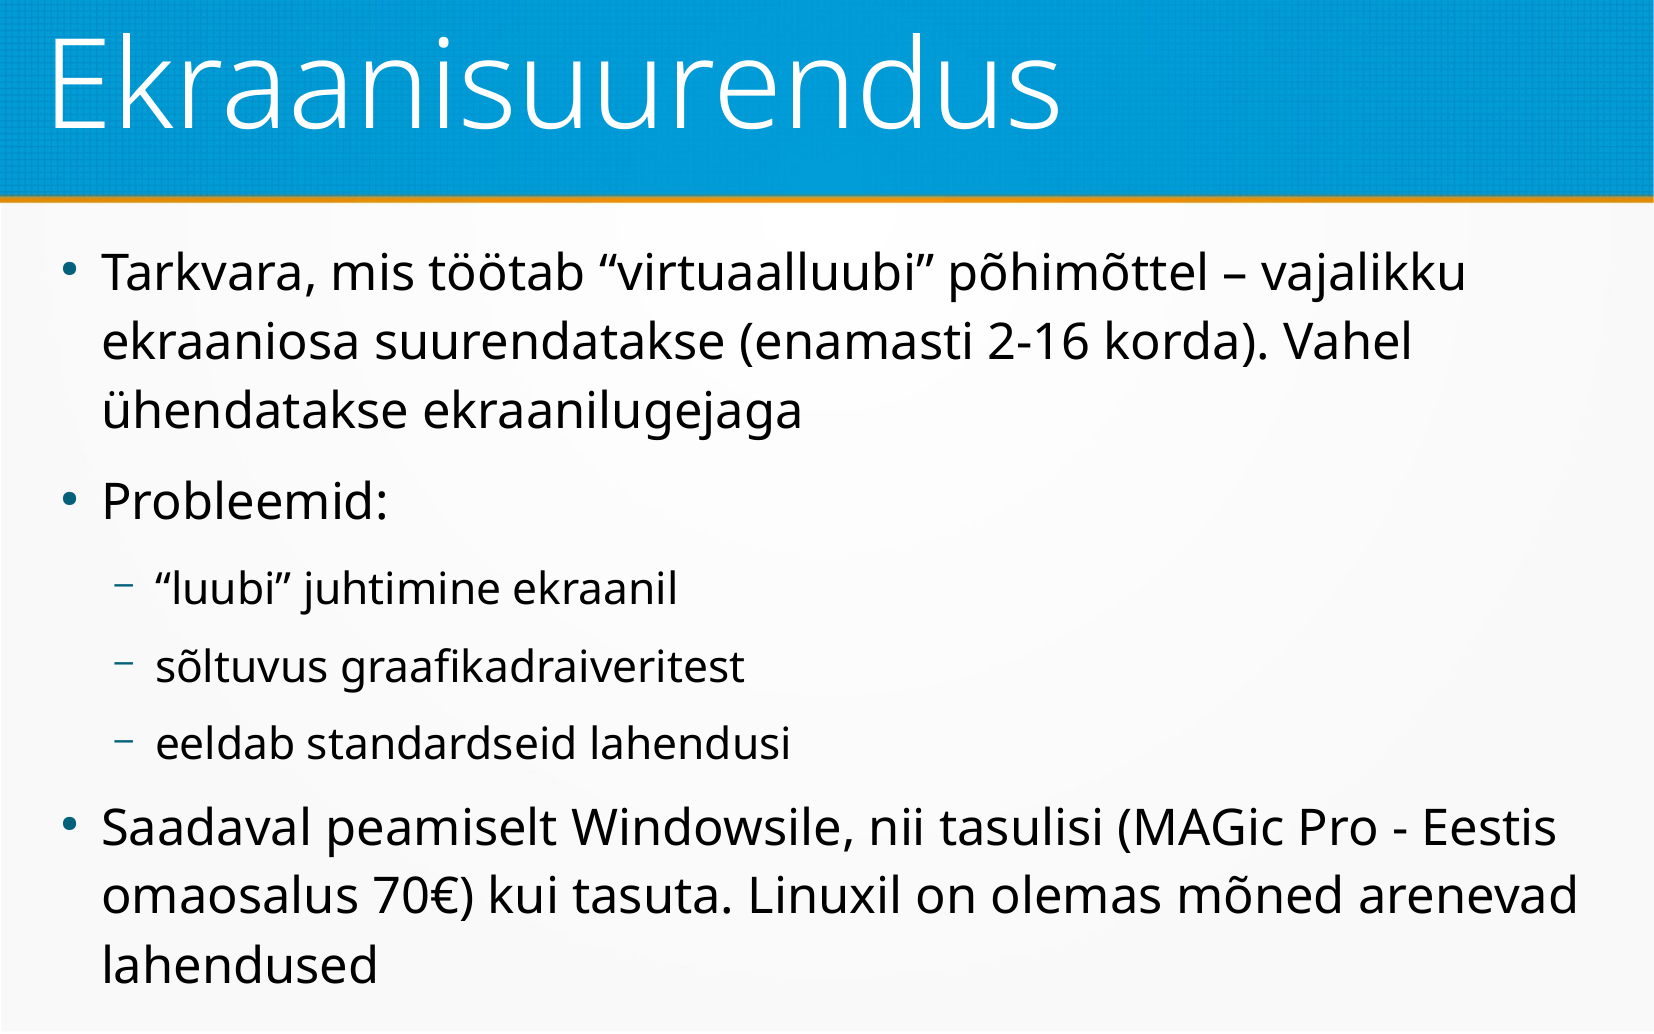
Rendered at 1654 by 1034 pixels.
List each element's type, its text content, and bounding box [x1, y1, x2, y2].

picture [0, 195, 1654, 1034]
list Tarkvara, mis töötab “virtuaalluubi” põhimõttel – vajalikku ekraaniosa suurendatakse (enamasti 2-16 korda). Vahel ühendatakse ekraanilugejaga Probleemid: “luubi” juhtimine ekraanil sõltuvus graafikadraiveritest eeldab standardseid lahendusi Saadaval peamiselt Windowsile, nii tasulisi (MAGic Pro - Eestis omaosalus 70€) kui tasuta. Linuxil on olemas mõned arenevad lahendused [47, 236, 1607, 1002]
title Ekraanisuurendus [43, 0, 1619, 166]
